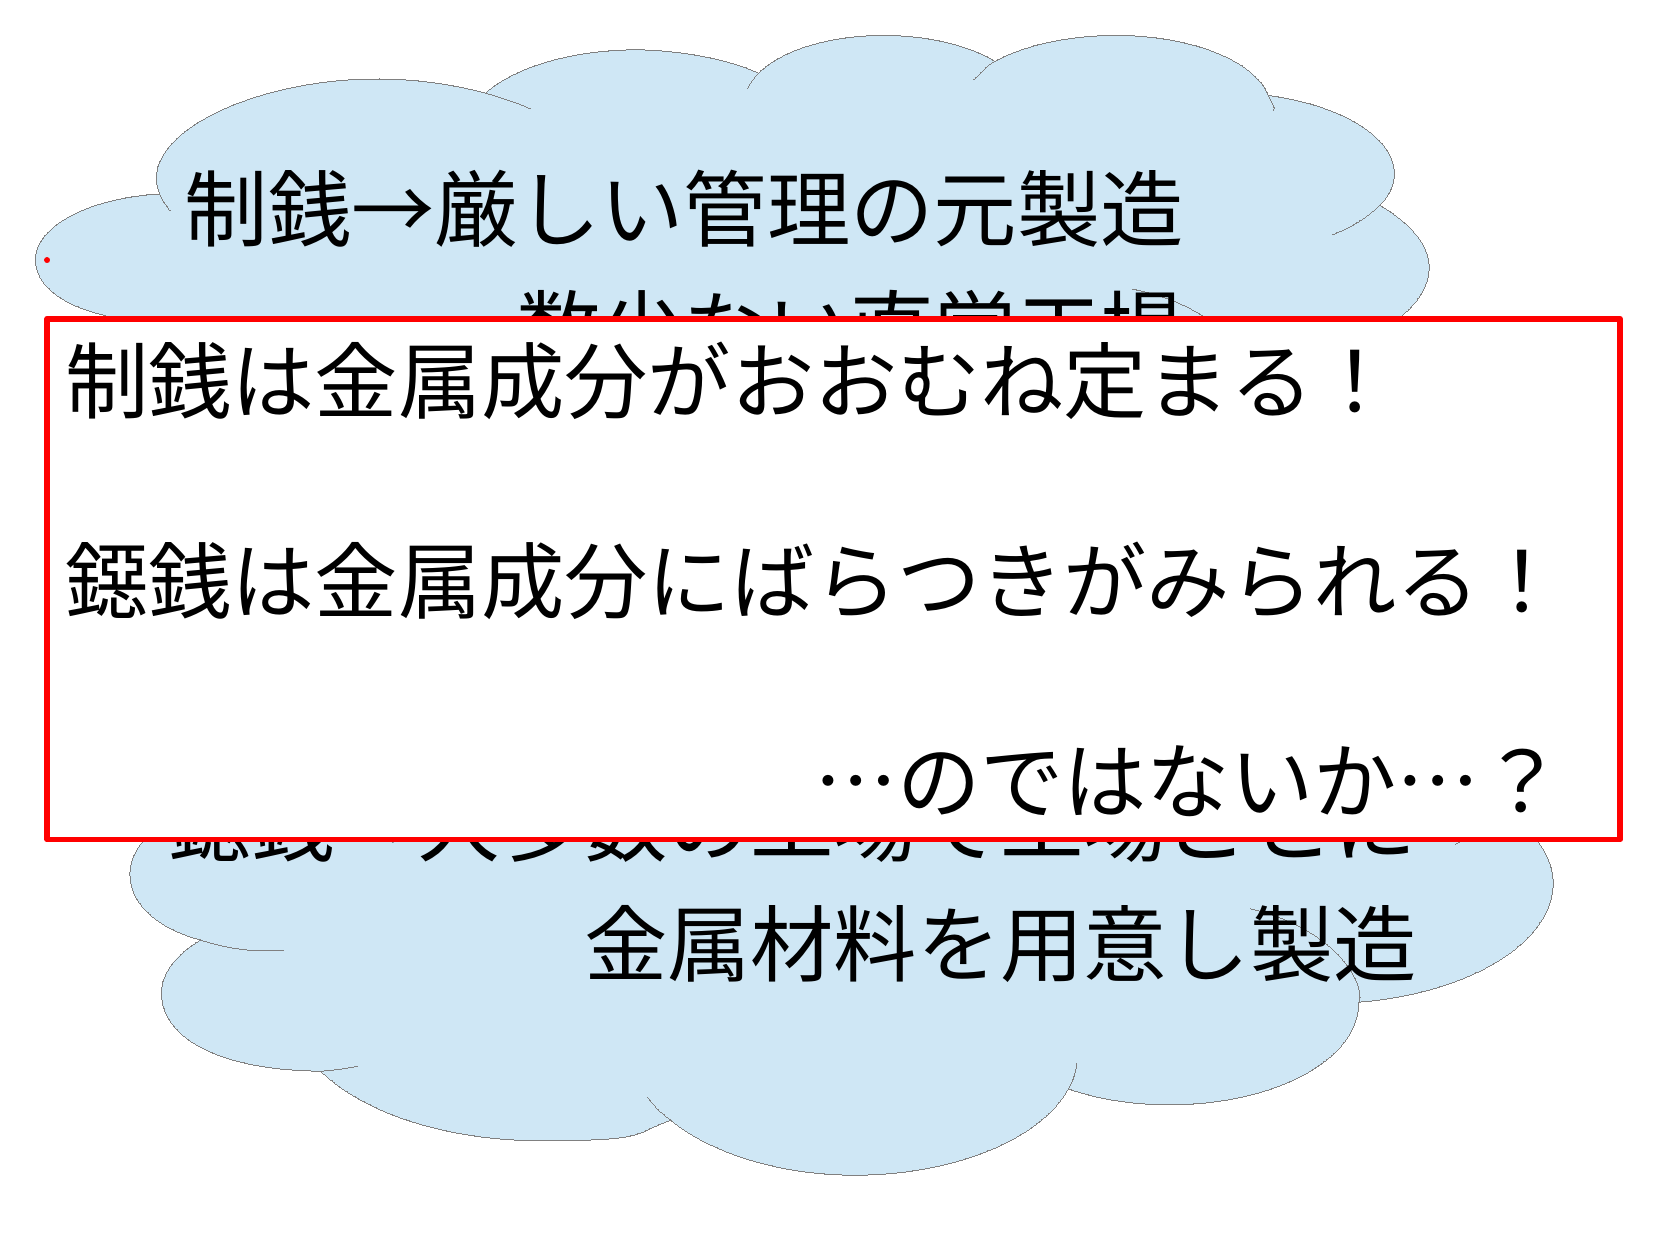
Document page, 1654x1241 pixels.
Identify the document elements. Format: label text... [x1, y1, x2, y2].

text_box 制銭→厳しい管理の元製造 数少ない直営工場 [35, 35, 1430, 318]
text_box 鐚銭→大多数の工場で工場ごとに 金属材料を用意し製造 [129, 840, 1554, 1176]
text_box 制銭→厳しい管理の元製造 数少ない直営工場 [946, 309, 1004, 318]
text_box 制銭は金属成分がおおむね定まる！ 鐚銭は金属成分にばらつきがみられる！ …のではないか…？ [47, 318, 1621, 840]
